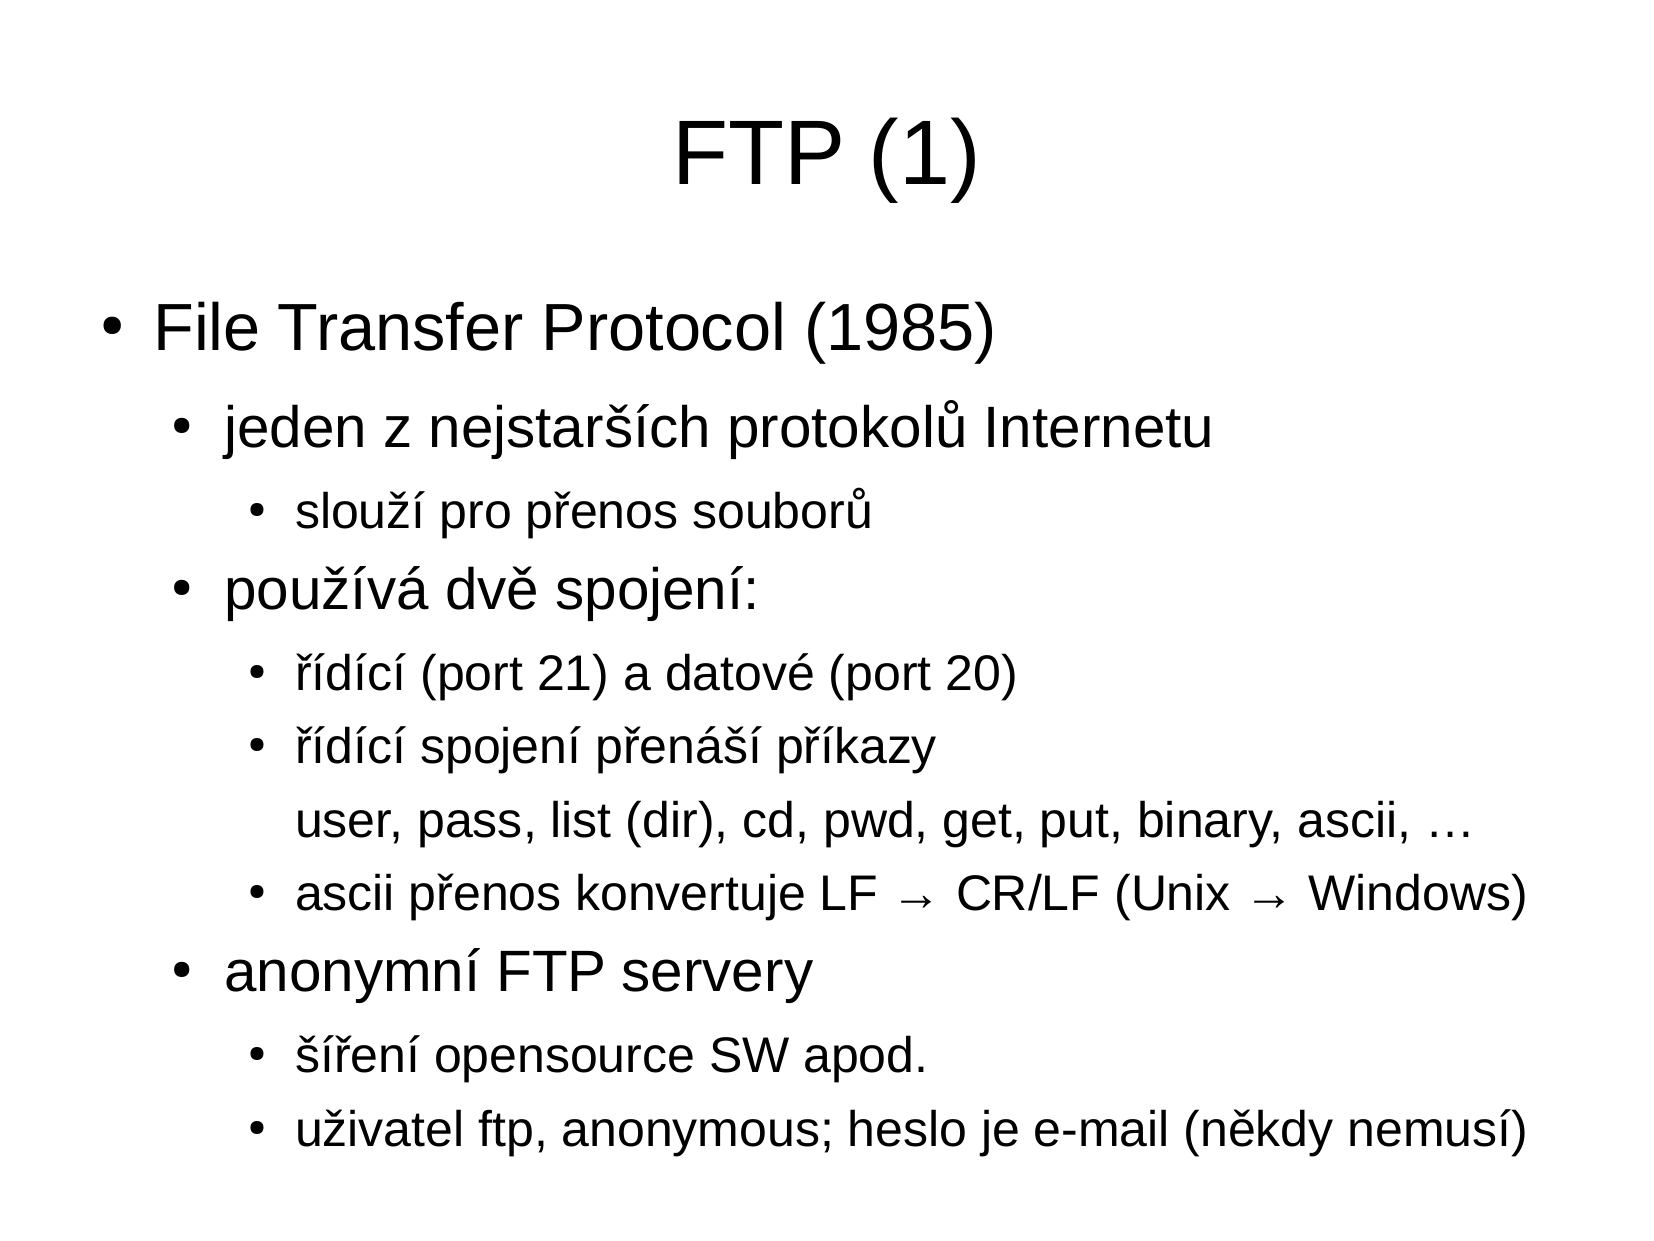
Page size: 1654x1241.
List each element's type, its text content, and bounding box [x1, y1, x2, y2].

list File Transfer Protocol (1985) jeden z nejstarších protokolů Internetu slouží pro přenos souborů používá dvě spojení: řídící (port 21) a datové (port 20) řídící spojení přenáší příkazy user, pass, list (dir), cd, pwd, get, put, binary, ascii, … ascii přenos konvertuje LF → CR/LF (Unix → Windows) anonymní FTP servery šíření opensource SW apod. uživatel ftp, anonymous; heslo je e-mail (někdy nemusí) [82, 290, 1571, 1182]
title FTP (1) [82, 49, 1571, 257]
